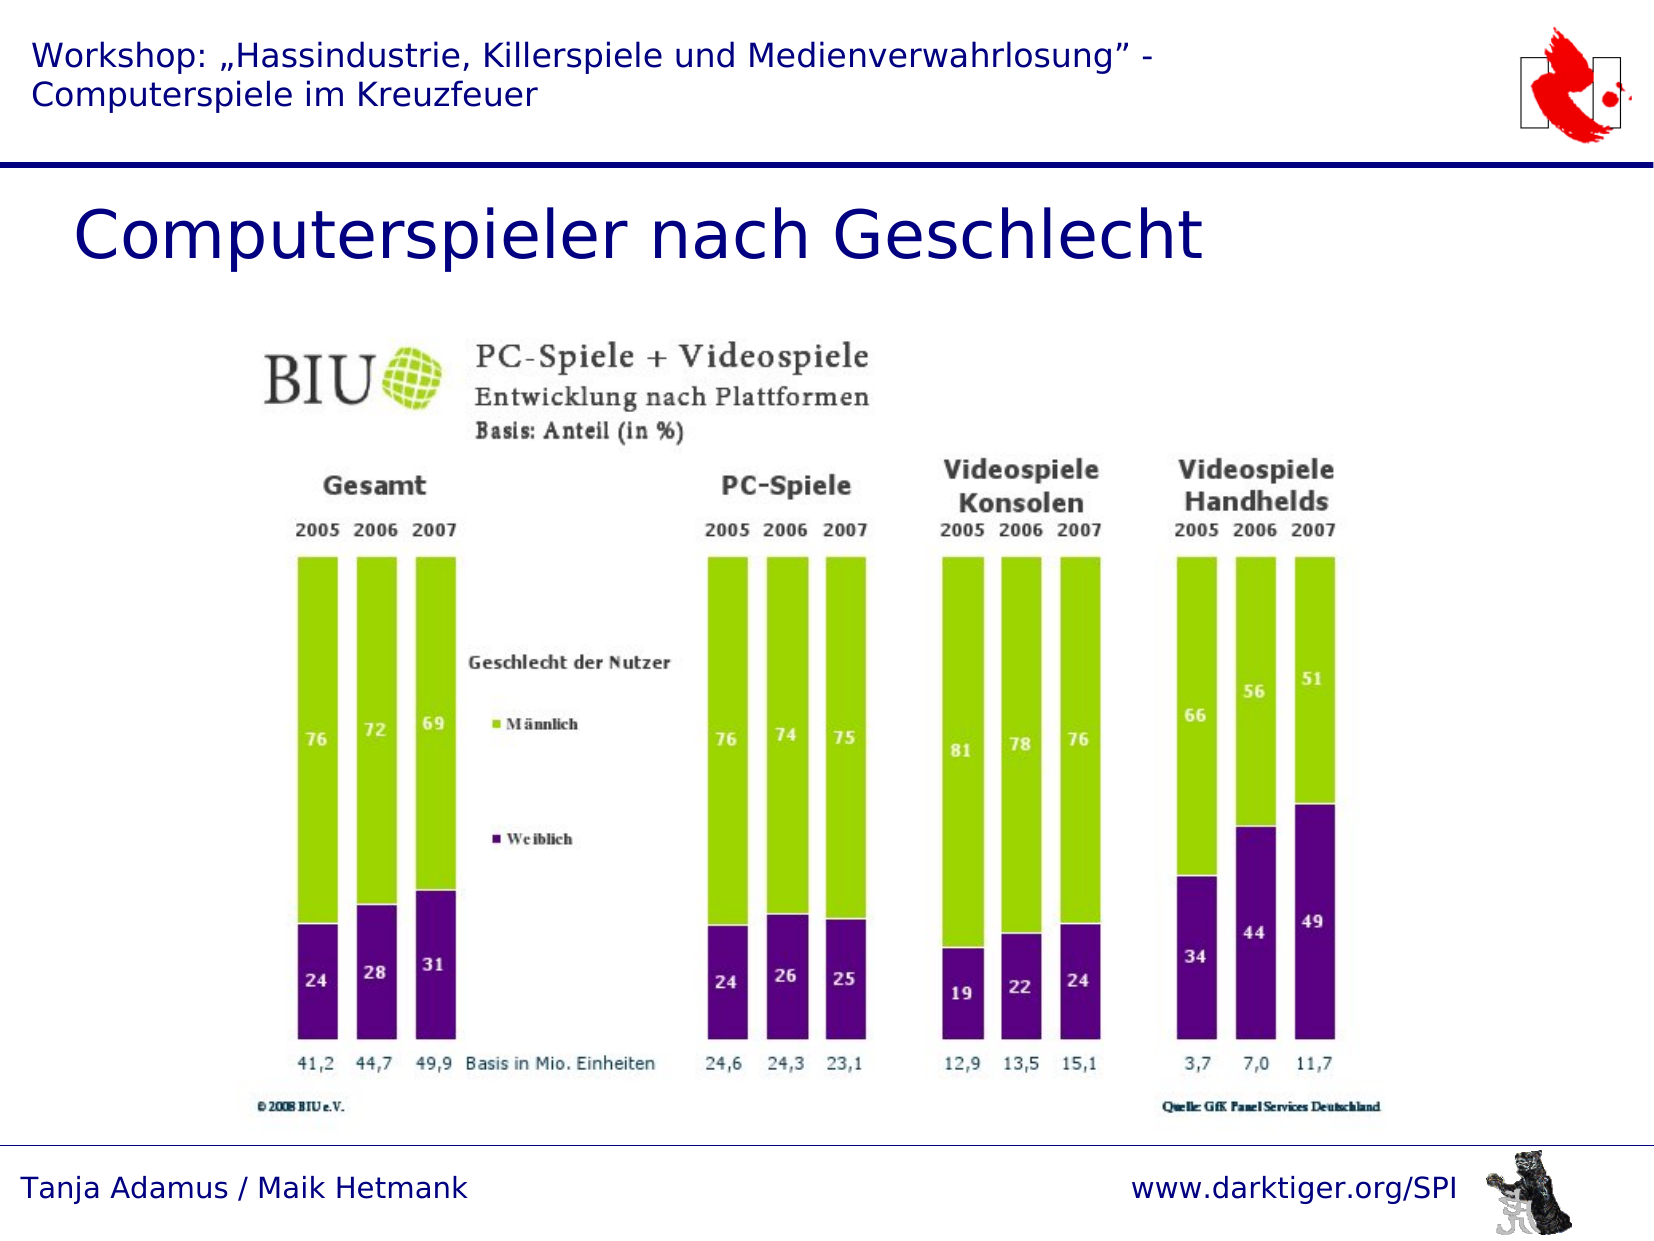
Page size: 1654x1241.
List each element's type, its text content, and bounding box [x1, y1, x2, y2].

picture [236, 313, 1423, 1137]
picture [1486, 1150, 1572, 1235]
text_box Workshop: „Hassindustrie, Killerspiele und Medienverwahrlosung” - Computerspiele im Kreuzfeuer [16, 29, 1418, 178]
text_box Computerspieler nach Geschlecht [59, 188, 1536, 282]
picture [1503, 16, 1632, 148]
